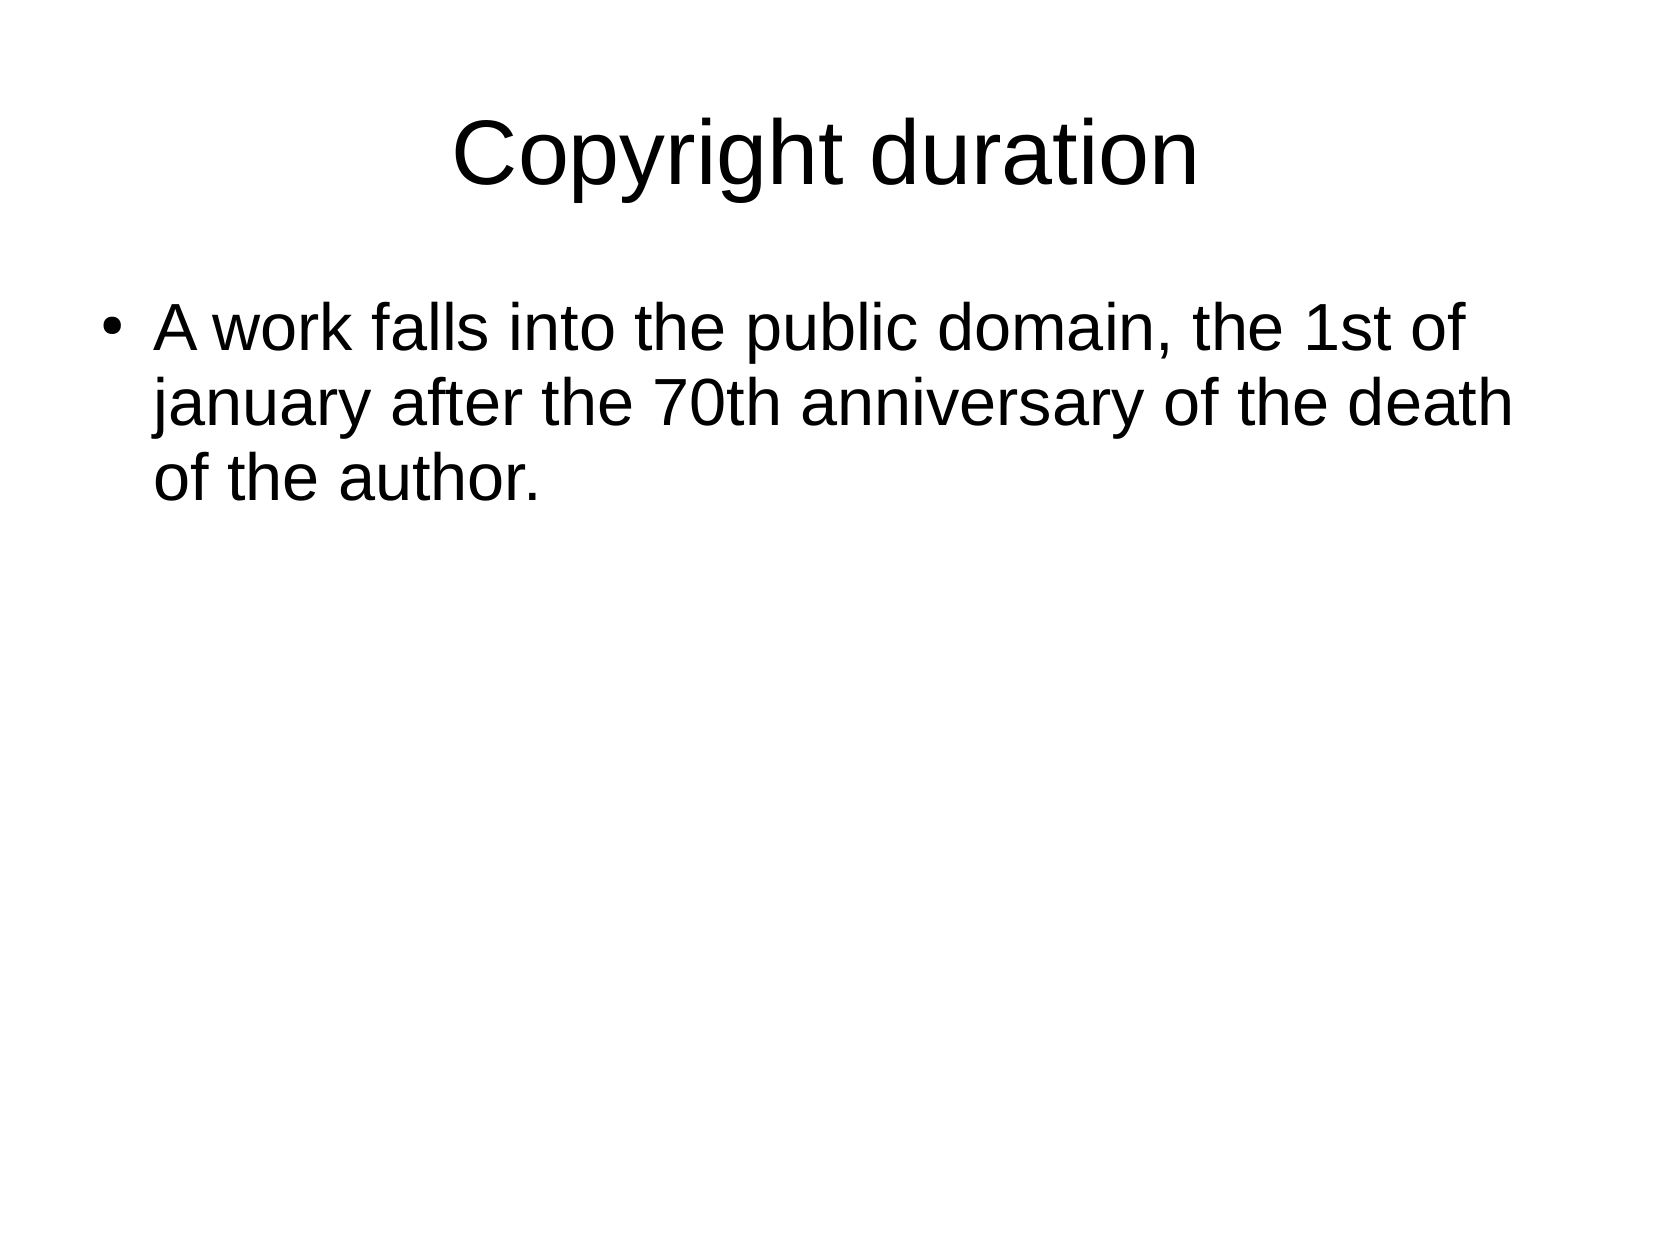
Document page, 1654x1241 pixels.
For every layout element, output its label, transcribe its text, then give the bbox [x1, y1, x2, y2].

list A work falls into the public domain, the 1st of january after the 70th anniversary of the death of the author. [82, 290, 1538, 1010]
title Copyright duration [82, 49, 1571, 257]
